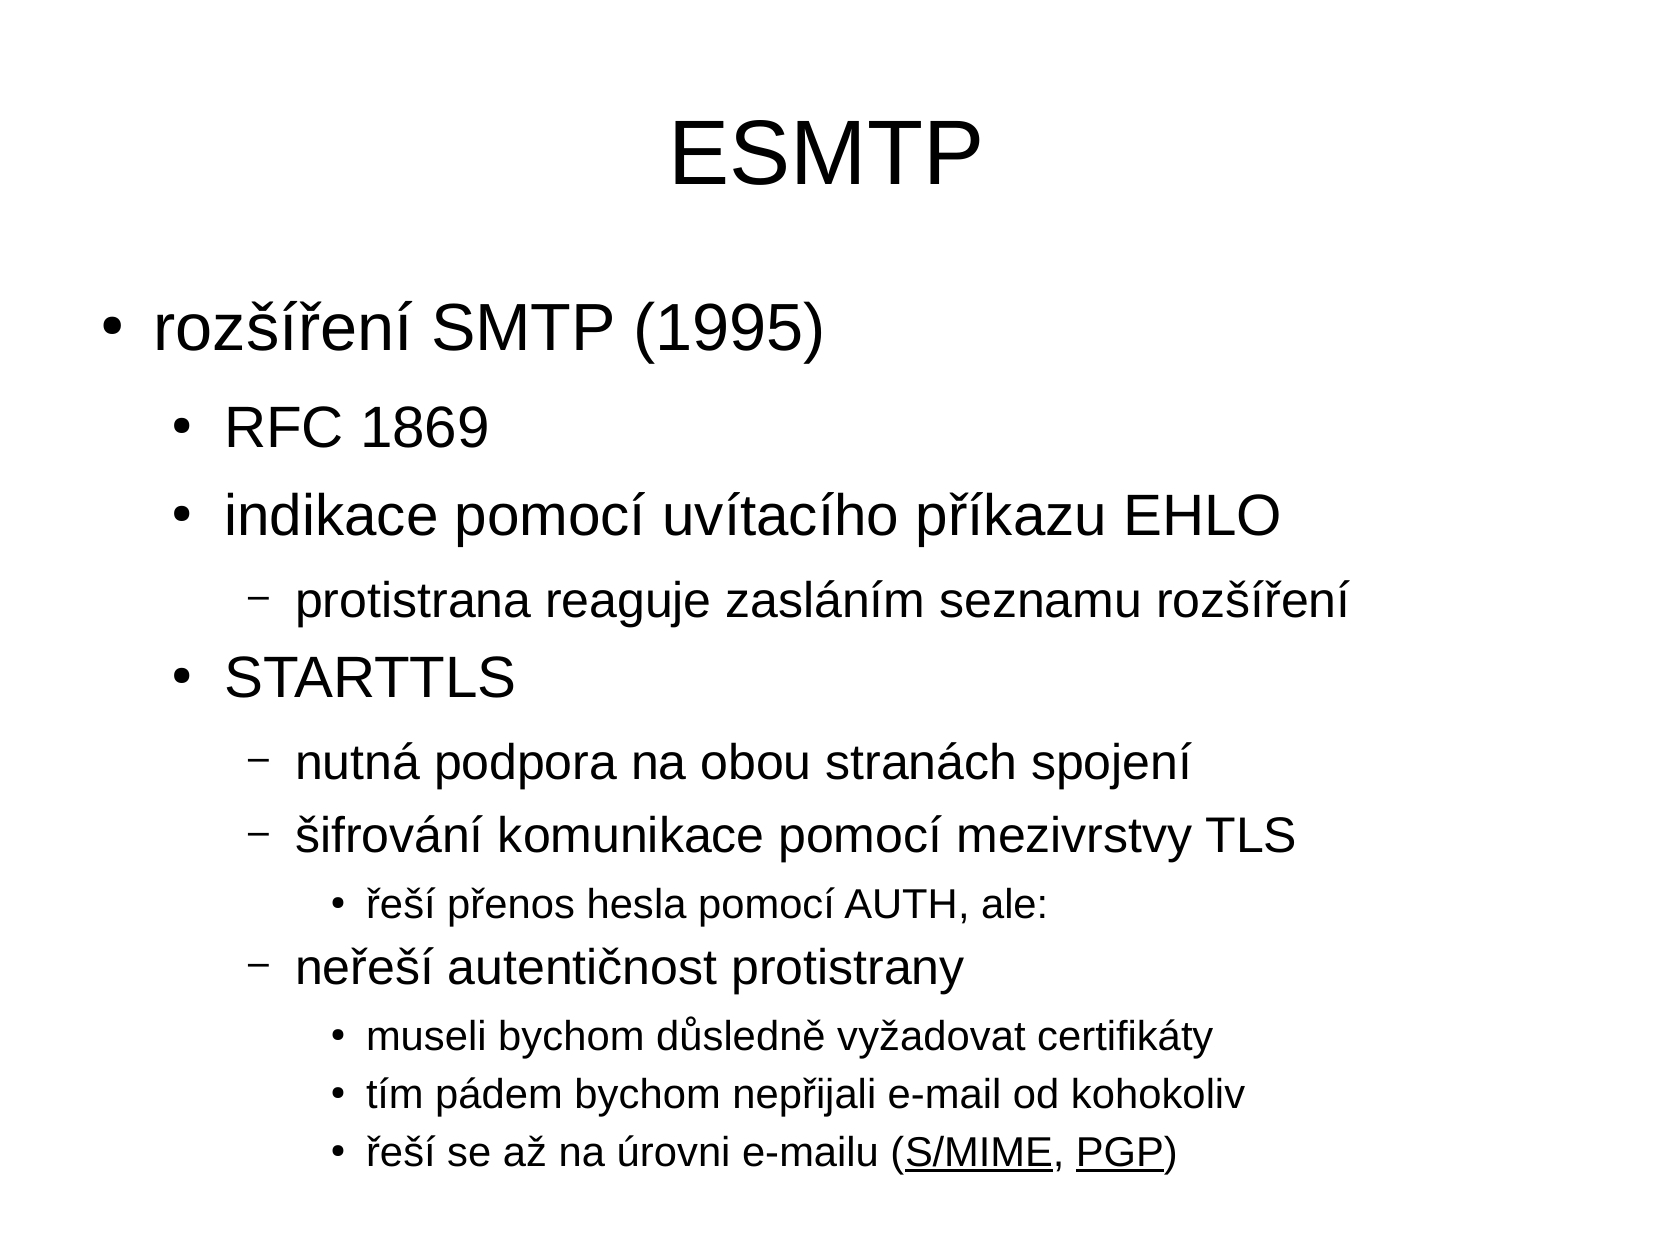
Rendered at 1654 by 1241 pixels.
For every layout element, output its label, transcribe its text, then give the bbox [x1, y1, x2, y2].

title ESMTP [82, 49, 1571, 257]
list rozšíření SMTP (1995) RFC 1869 indikace pomocí uvítacího příkazu EHLO protistrana reaguje zasláním seznamu rozšíření STARTTLS nutná podpora na obou stranách spojení šifrování komunikace pomocí mezivrstvy TLS řeší přenos hesla pomocí AUTH, ale: neřeší autentičnost protistrany museli bychom důsledně vyžadovat certifikáty tím pádem bychom nepřijali e-mail od kohokoliv řeší se až na úrovni e-mailu (S/MIME, PGP) [82, 290, 1571, 1176]
